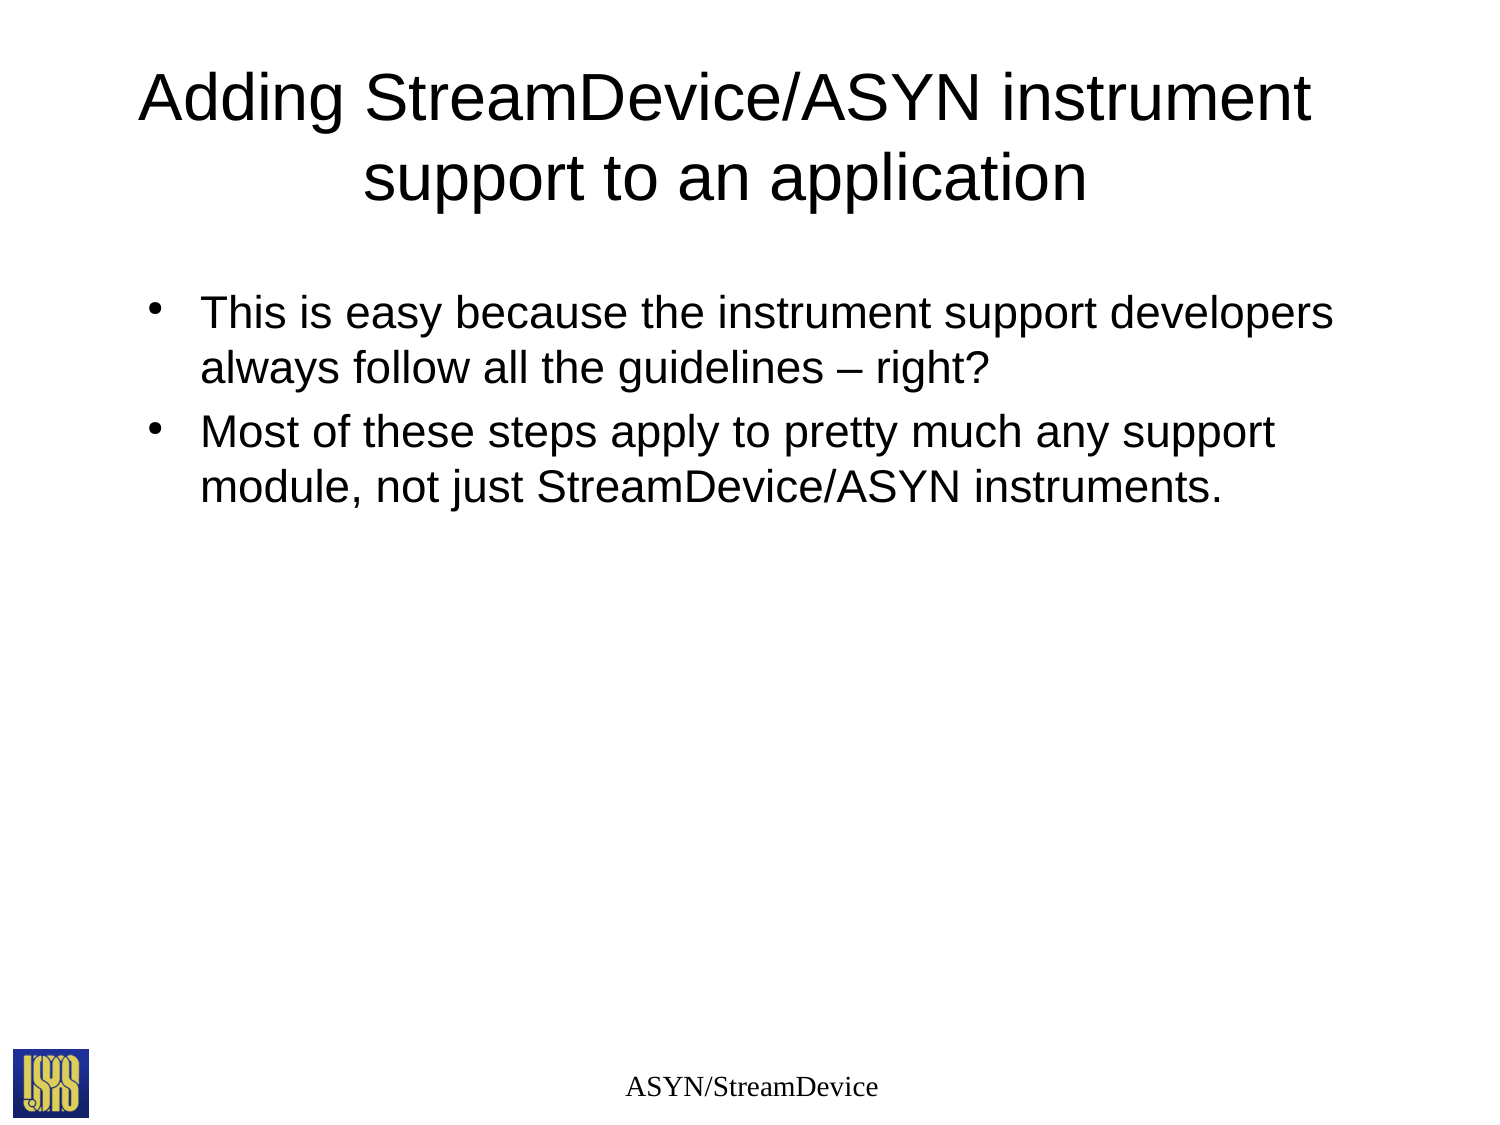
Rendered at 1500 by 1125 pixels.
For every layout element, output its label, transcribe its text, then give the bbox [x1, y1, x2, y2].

title Adding StreamDevice/ASYN instrument support to an application [55, 54, 1361, 222]
list This is easy because the instrument support developers always follow all the guidelines – right? Most of these steps apply to pretty much any support module, not just StreamDevice/ASYN instruments. [114, 275, 1459, 684]
picture [13, 1049, 89, 1118]
